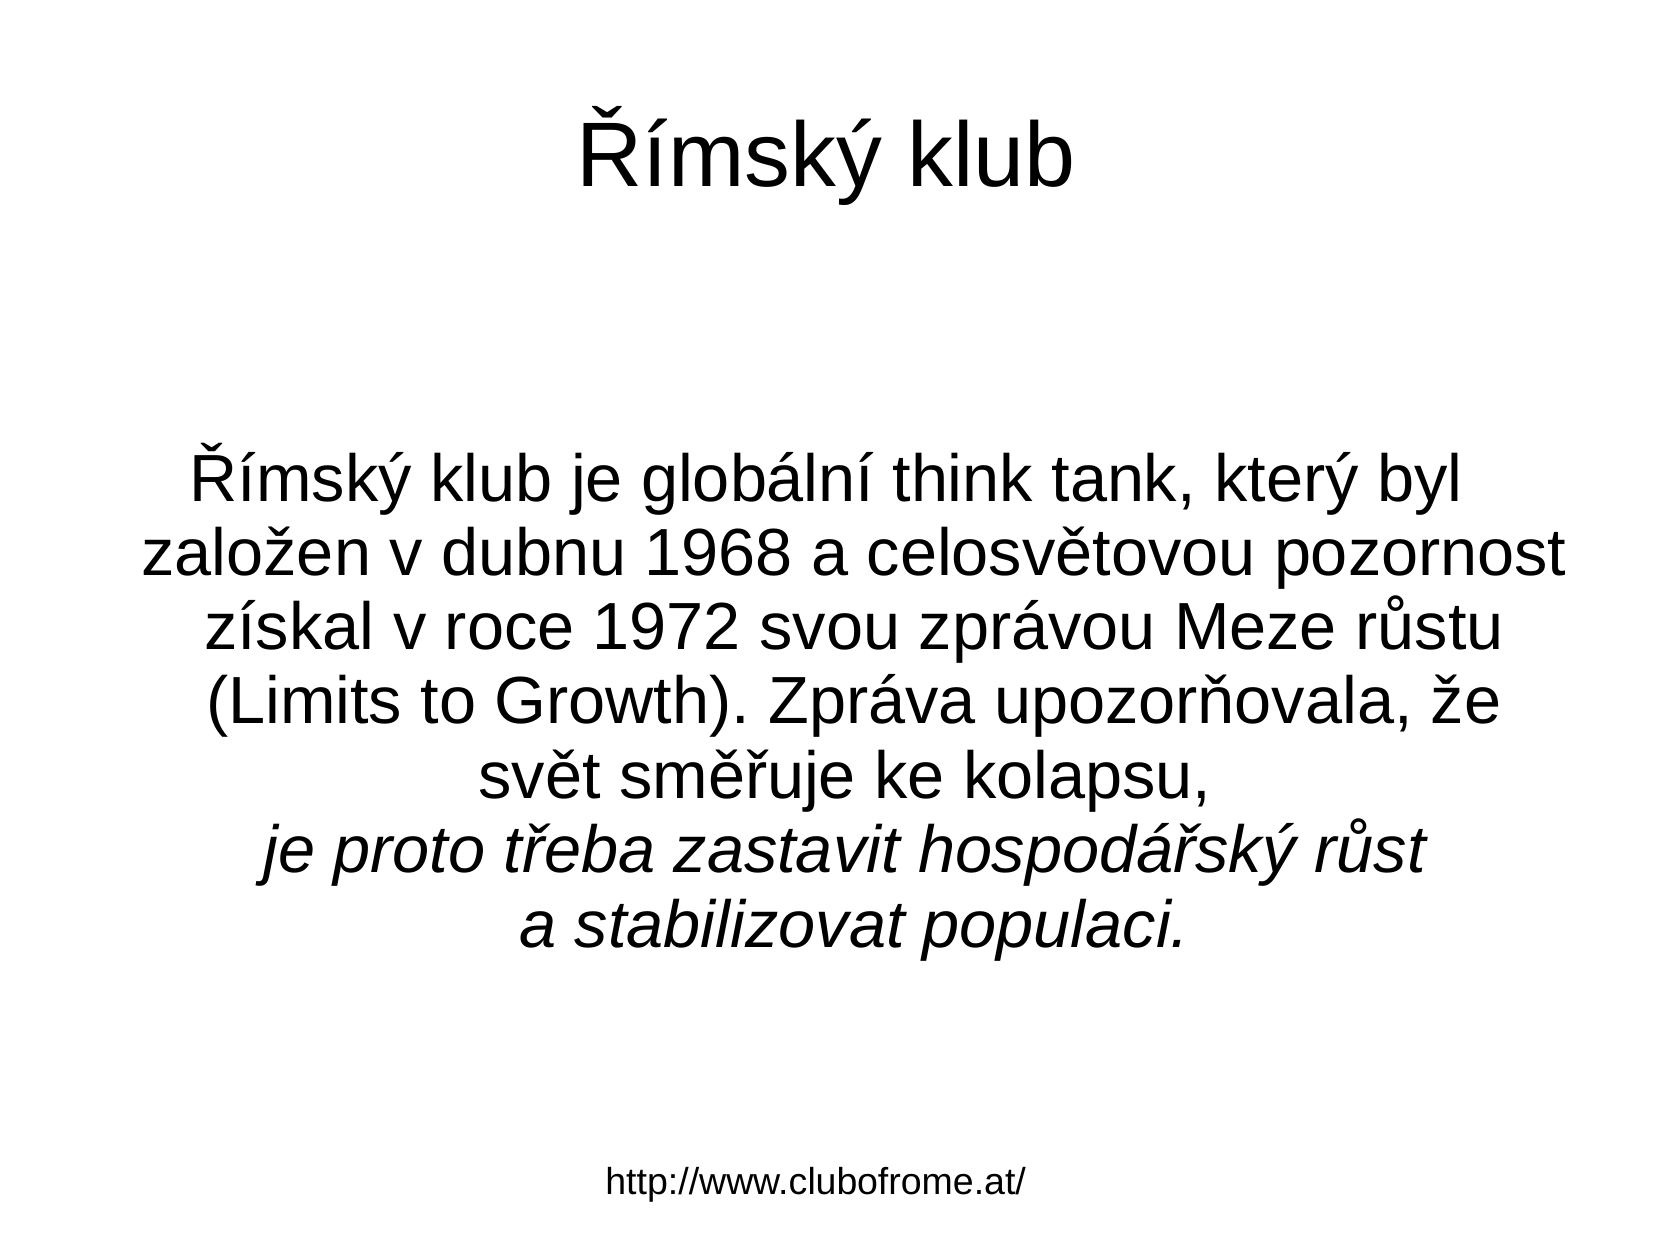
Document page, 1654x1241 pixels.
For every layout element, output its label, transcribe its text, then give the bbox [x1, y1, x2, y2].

text_box http://www.clubofrome.at/ [590, 1151, 1042, 1209]
subtitle Římský klub je globální think tank, který byl založen v dubnu 1968 a celosvětovou pozornost získal v roce 1972 svou zprávou Meze růstu (Limits to Growth). Zpráva upozorňovala, že svět směřuje ke kolapsu, je proto třeba zastavit hospodářský růst a stabilizovat populaci. [82, 297, 1571, 1102]
title Římský klub [82, 49, 1571, 257]
